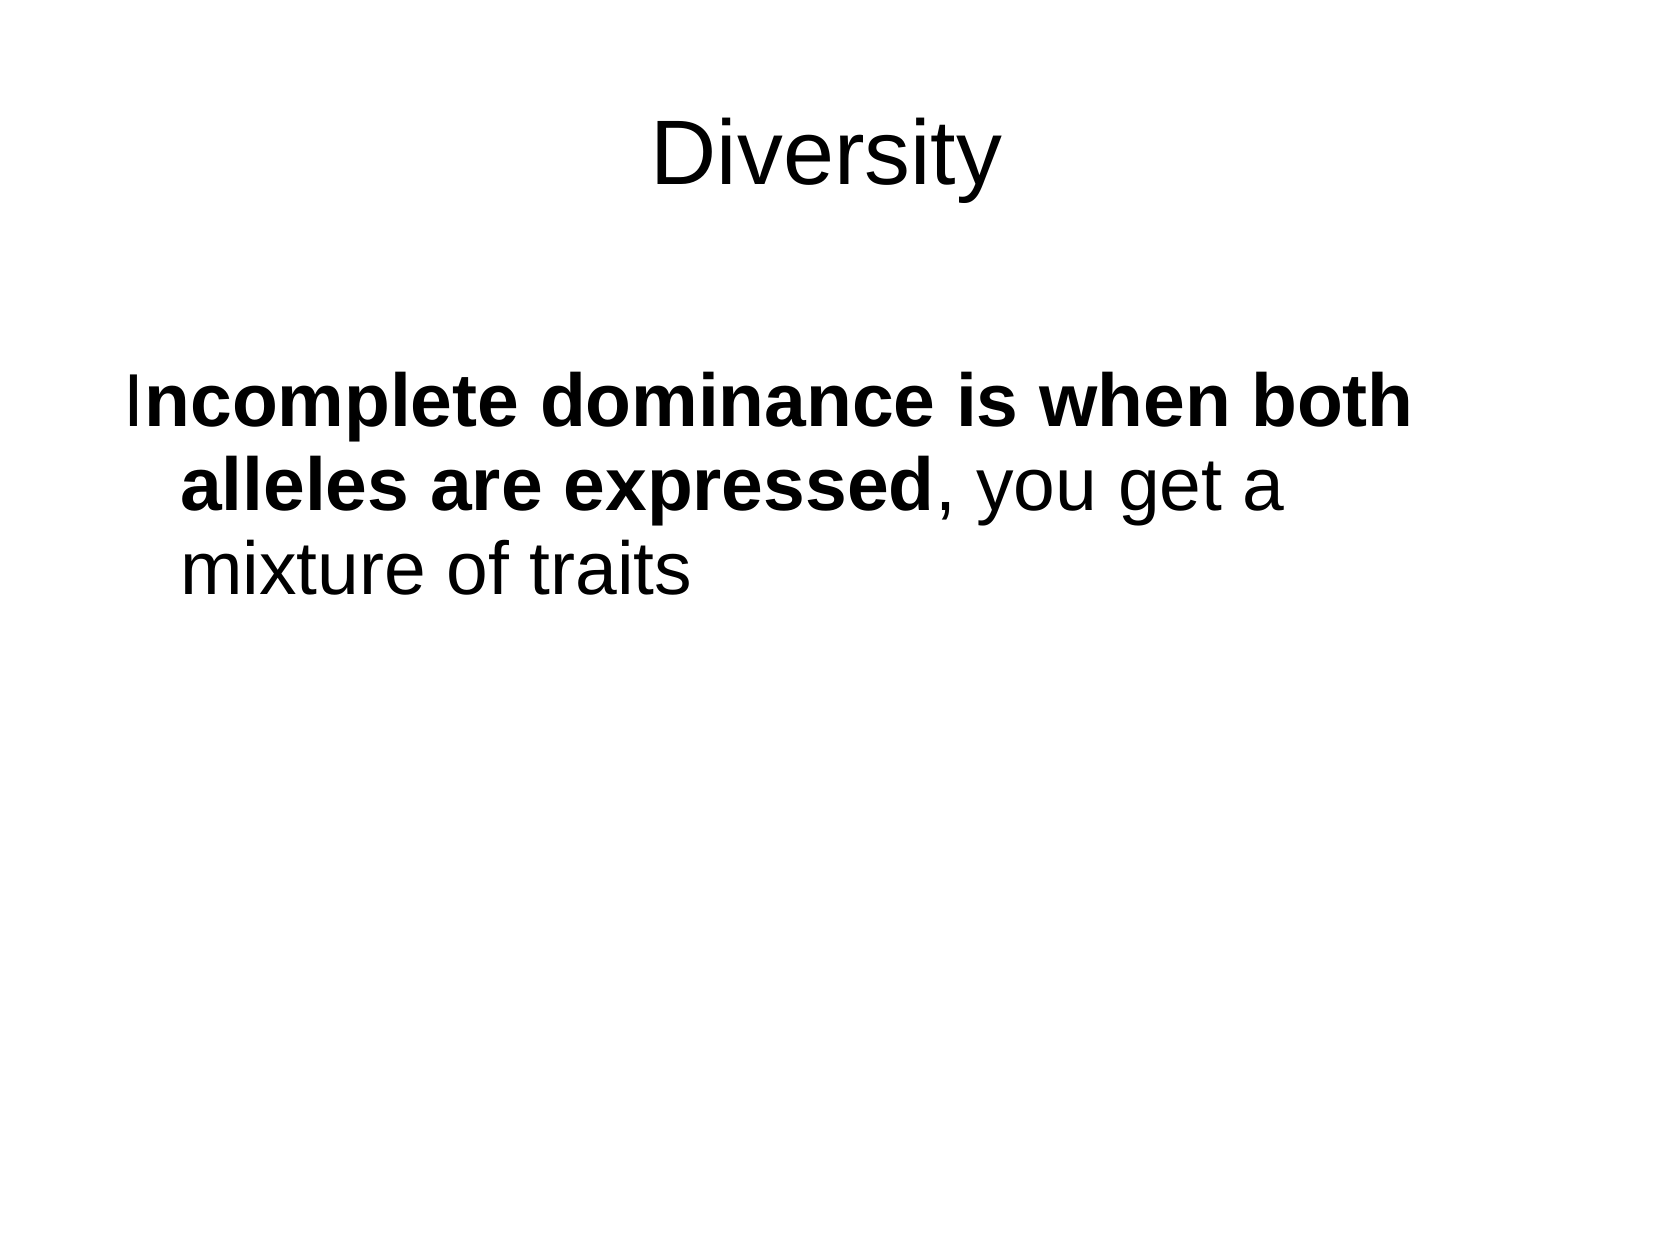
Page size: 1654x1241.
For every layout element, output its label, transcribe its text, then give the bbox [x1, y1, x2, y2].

list Incomplete dominance is when both alleles are expressed, you get a mixture of traits [124, 358, 1530, 1088]
title Diversity [82, 49, 1571, 257]
